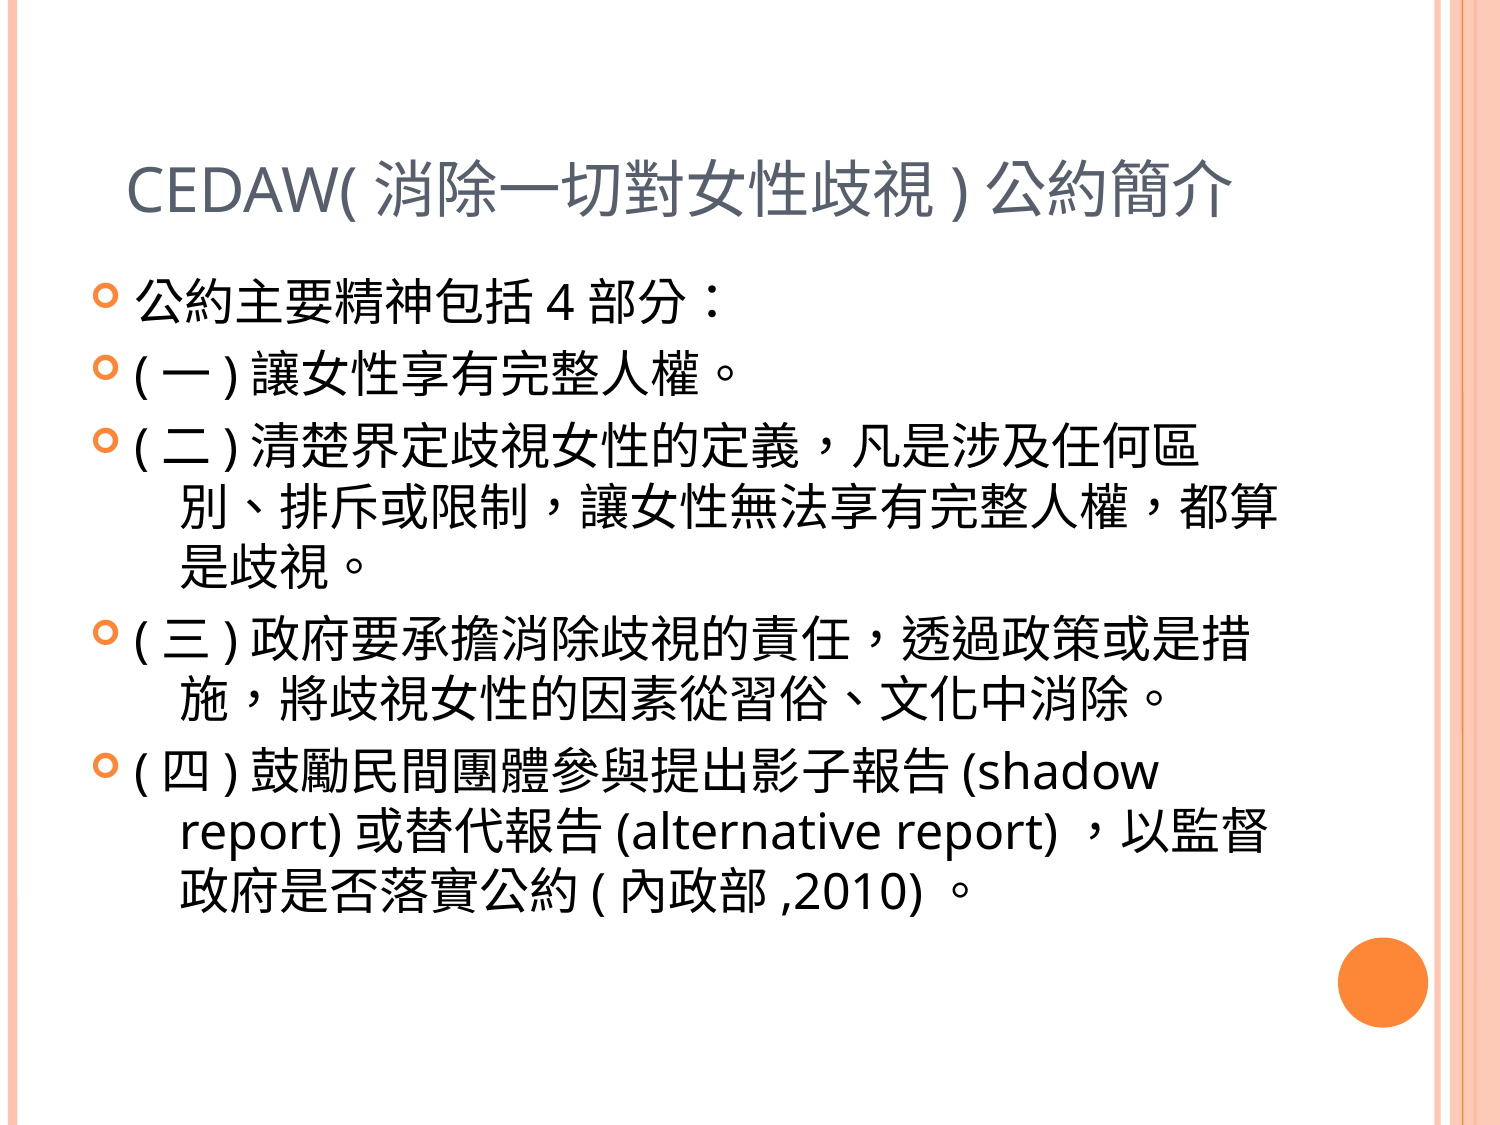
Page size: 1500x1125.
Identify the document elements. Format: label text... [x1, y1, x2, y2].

title CEDAW(消除一切對女性歧視)公約簡介 [75, 45, 1300, 233]
list 公約主要精神包括4部分： (一)讓女性享有完整人權。 (二)清楚界定歧視女性的定義，凡是涉及任何區別、排斥或限制，讓女性無法享有完整人權，都算是歧視。 (三)政府要承擔消除歧視的責任，透過政策或是措施，將歧視女性的因素從習俗、文化中消除。 (四)鼓勵民間團體參與提出影子報告(shadow report)或替代報告(alternative report)，以監督政府是否落實公約(內政部,2010)。 [75, 262, 1300, 1062]
